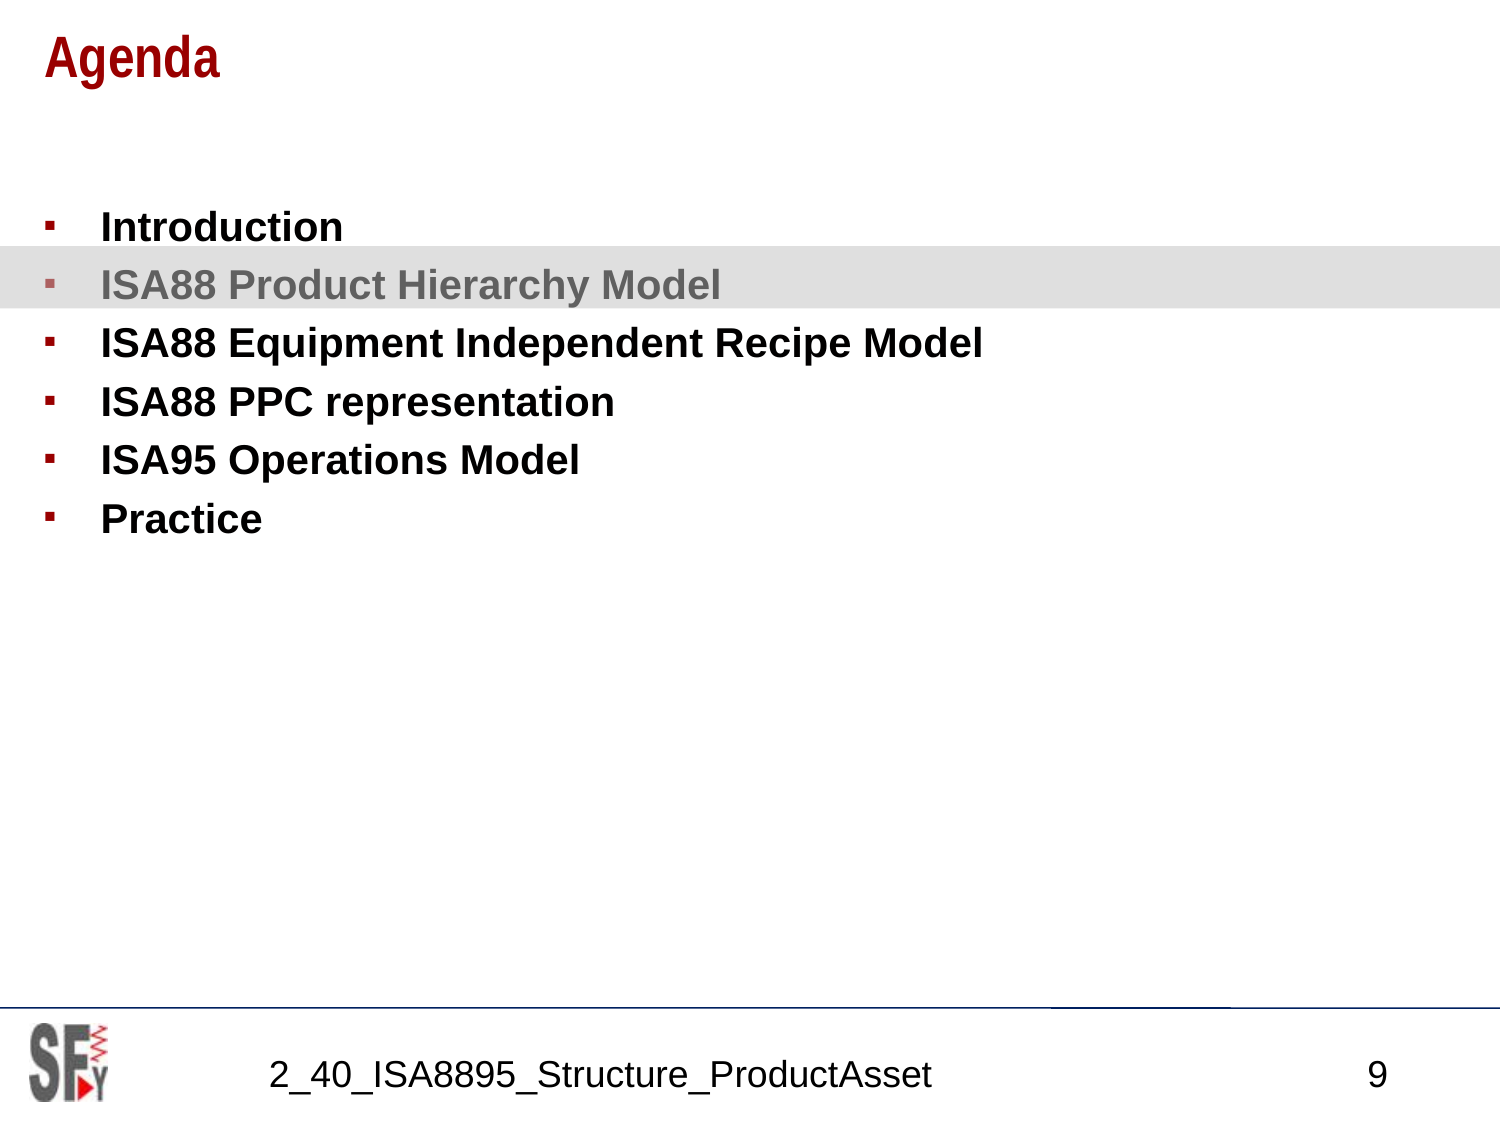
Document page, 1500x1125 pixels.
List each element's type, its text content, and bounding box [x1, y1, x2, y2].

picture [29, 1023, 108, 1102]
slide_number <numéro> [1352, 1034, 1490, 1103]
list Introduction ISA88 Product Hierarchy Model ISA88 Equipment Independent Recipe Model ISA88 PPC representation ISA95 Operations Model Practice [29, 184, 1471, 246]
footer 2_40_ISA8895_Structure_ProductAsset [253, 1034, 1336, 1103]
title Agenda [29, 12, 1471, 138]
list Introduction ISA88 Product Hierarchy Model ISA88 Equipment Independent Recipe Model ISA88 PPC representation ISA95 Operations Model Practice [29, 309, 1471, 988]
text_box [0, 246, 1500, 309]
